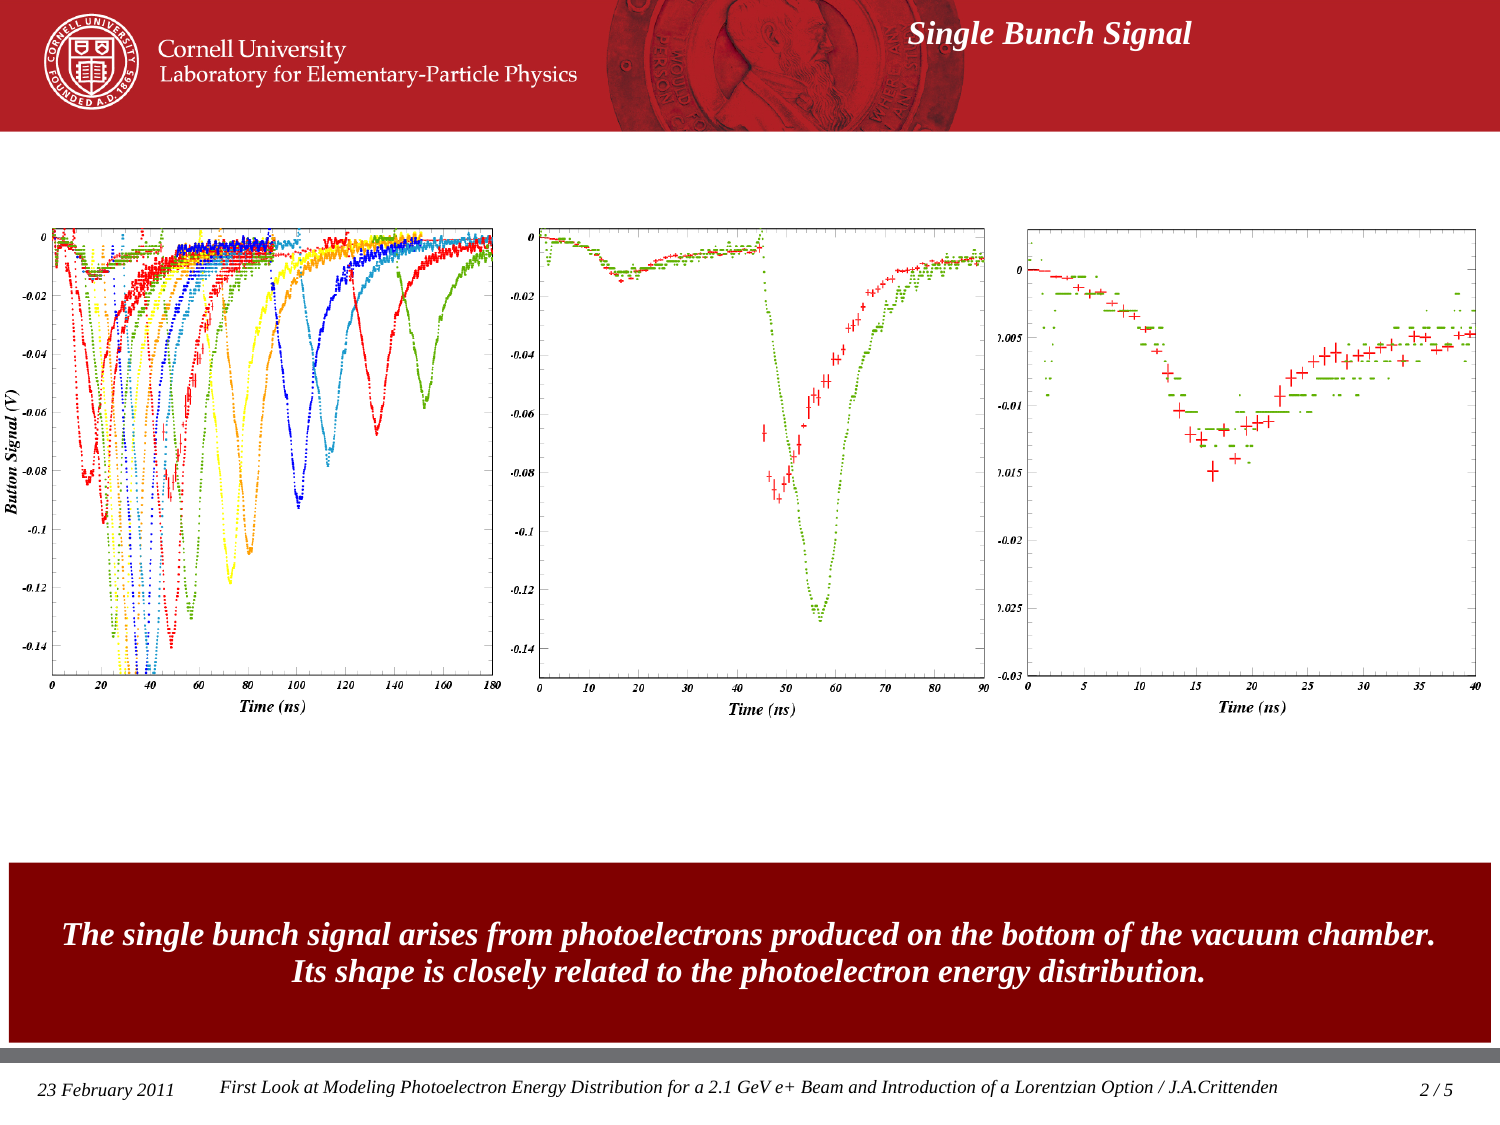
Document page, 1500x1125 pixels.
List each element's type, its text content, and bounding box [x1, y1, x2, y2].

picture [0, 0, 1500, 132]
text_box The single bunch signal arises from photoelectrons produced on the bottom of the vacuum chamber. Its shape is closely related to the photoelectron energy distribution. [8, 862, 1491, 1043]
text_box Single Bunch Signal [599, 7, 1500, 158]
picture [0, 224, 1486, 722]
